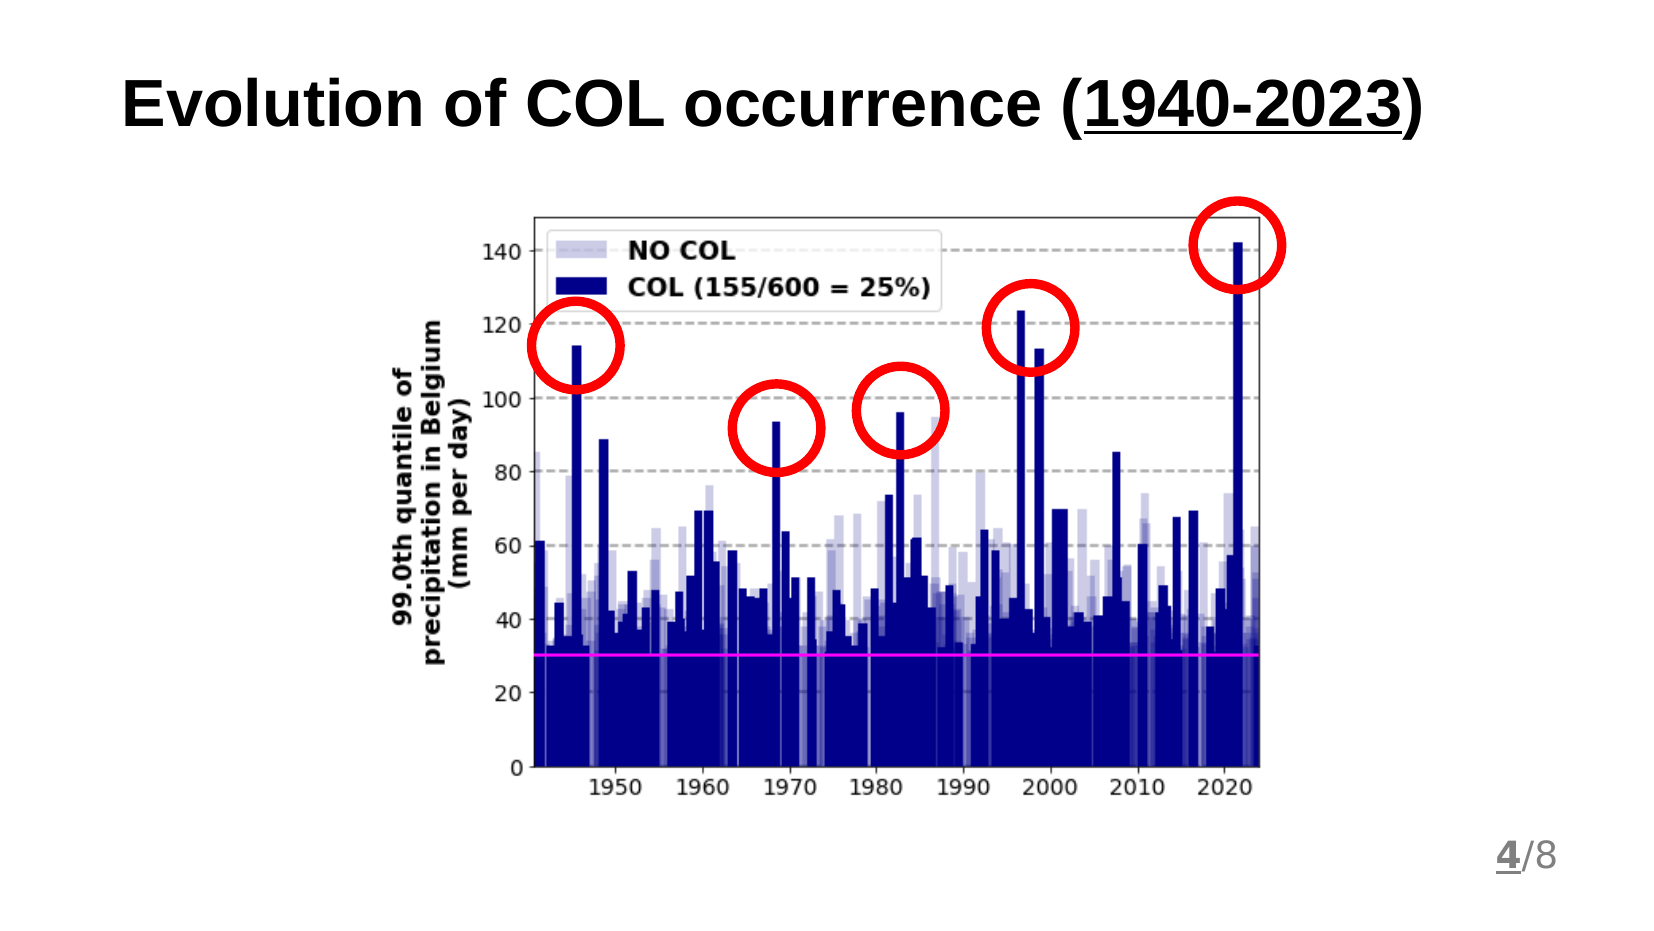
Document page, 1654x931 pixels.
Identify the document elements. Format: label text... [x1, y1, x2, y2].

picture [1198, 206, 1270, 284]
text_box Evolution of COL occurrence (1940-2023) [107, 59, 1477, 224]
picture [383, 206, 1270, 811]
text_box 4/8 [1480, 826, 1595, 897]
